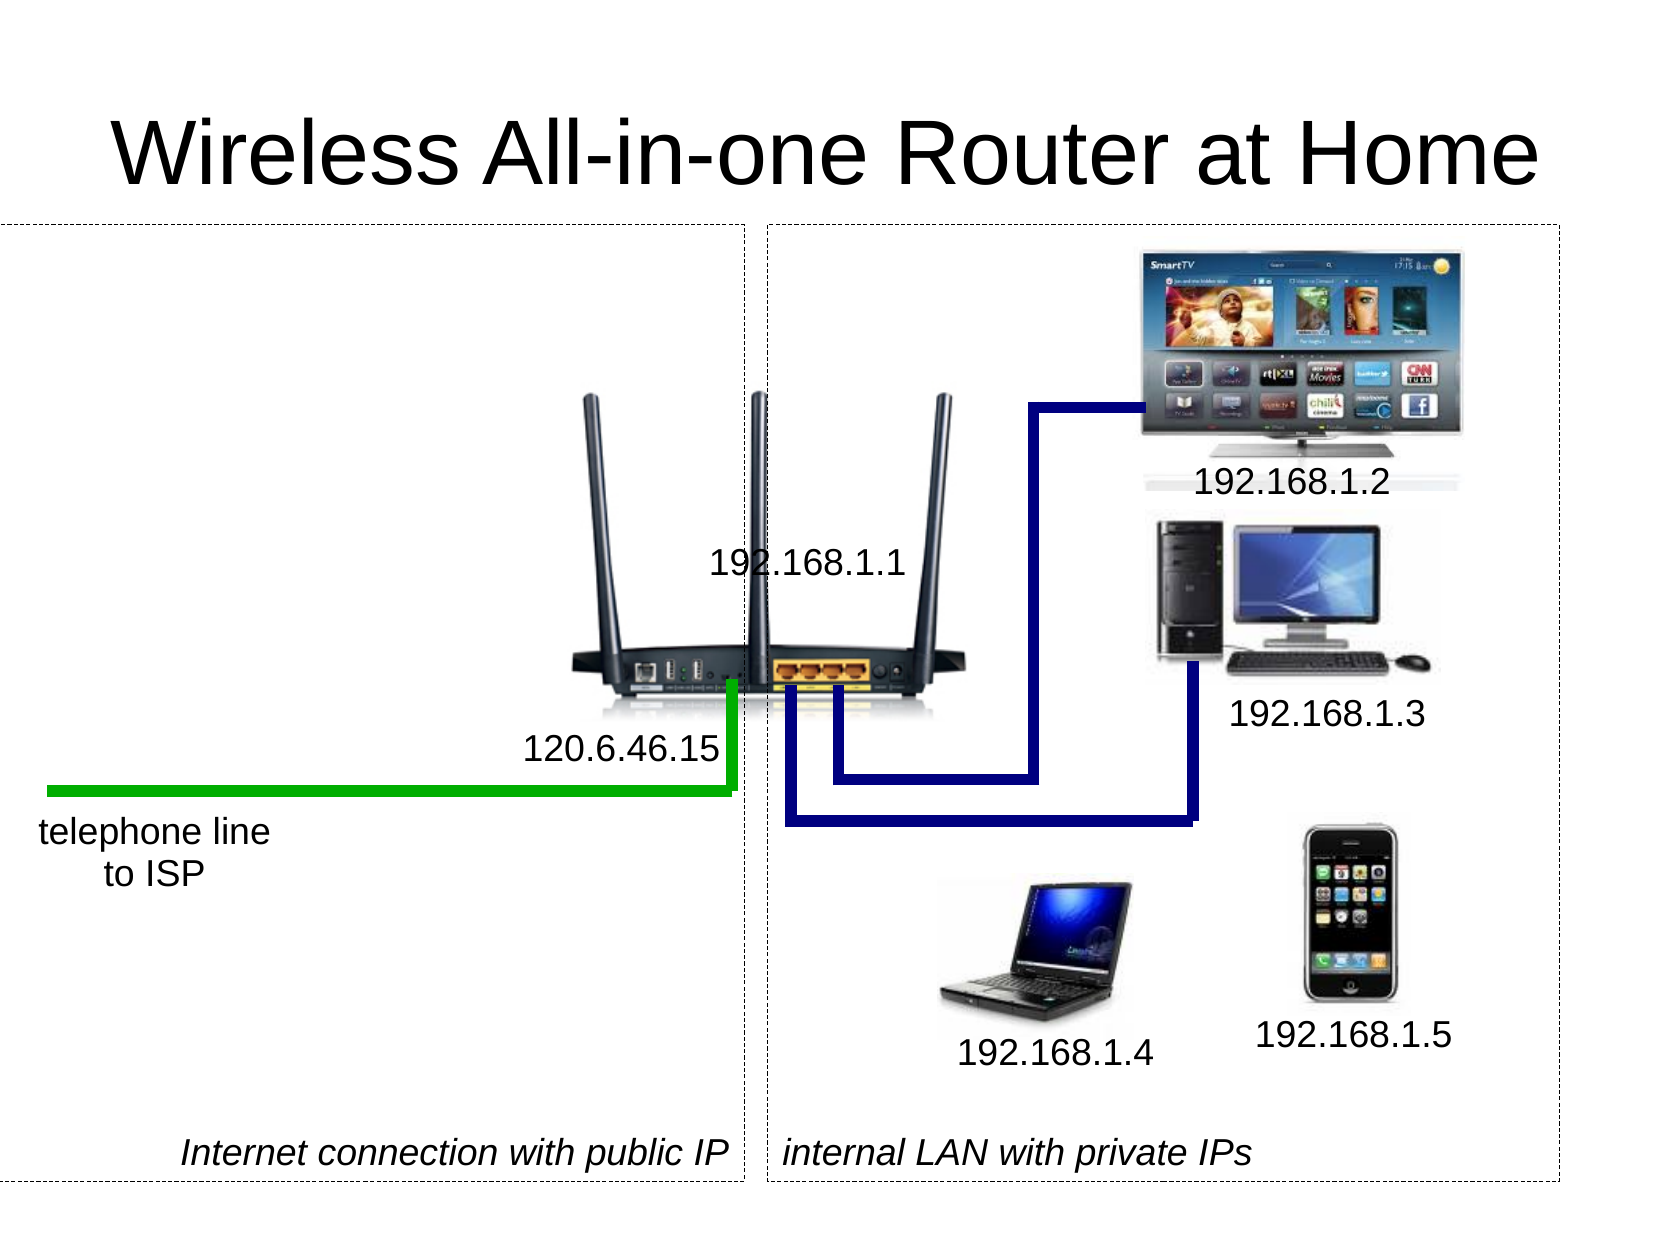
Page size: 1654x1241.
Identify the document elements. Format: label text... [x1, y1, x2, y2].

text_box 192.168.1.2 [1178, 452, 1406, 510]
text_box 120.6.46.15 [507, 720, 736, 778]
text_box Internet connection with public IP [165, 1124, 745, 1182]
picture [1287, 812, 1411, 1006]
picture [937, 873, 1134, 1040]
picture [1145, 509, 1441, 686]
text_box 192.168.1.4 [942, 1023, 1170, 1081]
title Wireless All-in-one Router at Home [82, 49, 1571, 257]
text_box 192.168.1.3 [1213, 685, 1441, 742]
text_box 192.168.1.1 [694, 533, 922, 591]
text_box internal LAN with private IPs [767, 1124, 1268, 1182]
text_box 192.168.1.5 [1240, 1006, 1468, 1063]
picture [537, 378, 1005, 724]
text_box telephone line to ISP [23, 803, 286, 902]
picture [1122, 236, 1477, 491]
